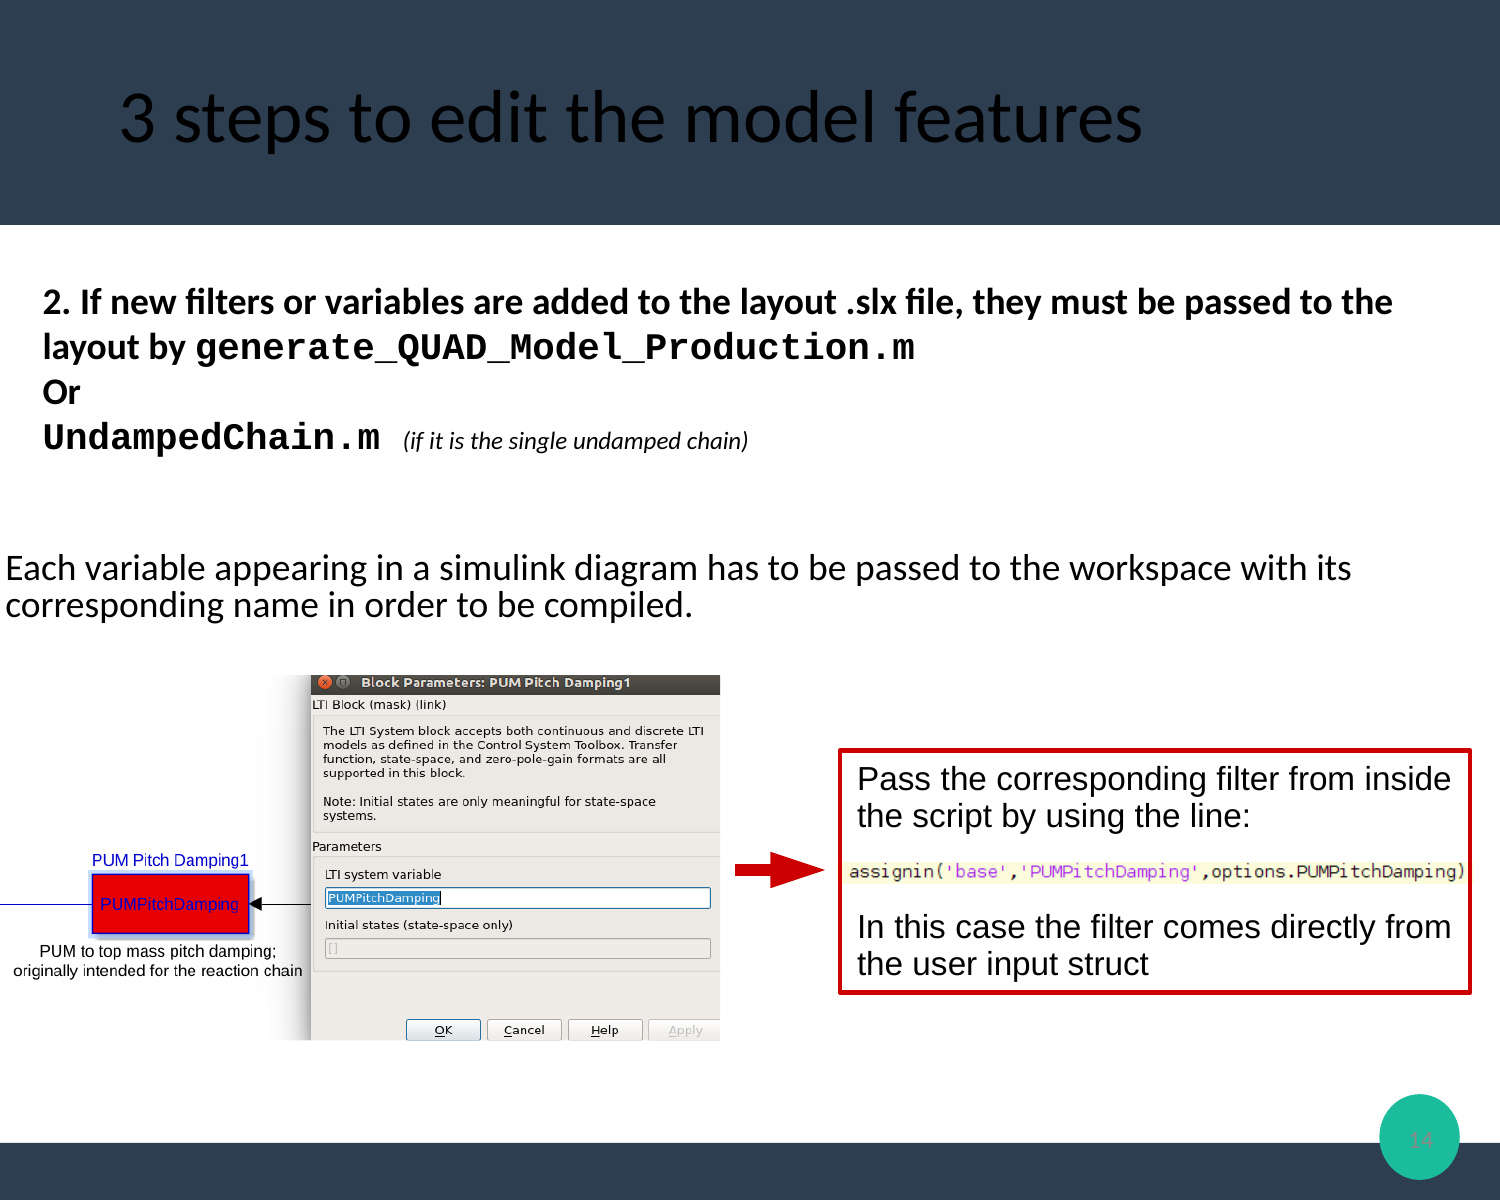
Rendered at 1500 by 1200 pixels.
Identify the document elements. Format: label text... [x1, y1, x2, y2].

text_box 2. If new filters or variables are added to the layout .slx file, they must be passed to the layout by generate_QUAD_Model_Production.m Or UndampedChain.m (if it is the single undamped chain) [27, 224, 1463, 544]
picture [0, 675, 721, 1040]
slide_number <number> [1098, 1106, 1449, 1171]
title 3 steps to edit the model features [118, 47, 1500, 201]
text_box [0, 1005, 728, 1101]
text_box Pass the corresponding filter from inside the script by using the line: In this case the filter comes directly from the user input struct [840, 750, 1471, 993]
text_box Each variable appearing in a simulink diagram has to be passed to the workspace with its corresponding name in order to be compiled. [0, 544, 1486, 691]
